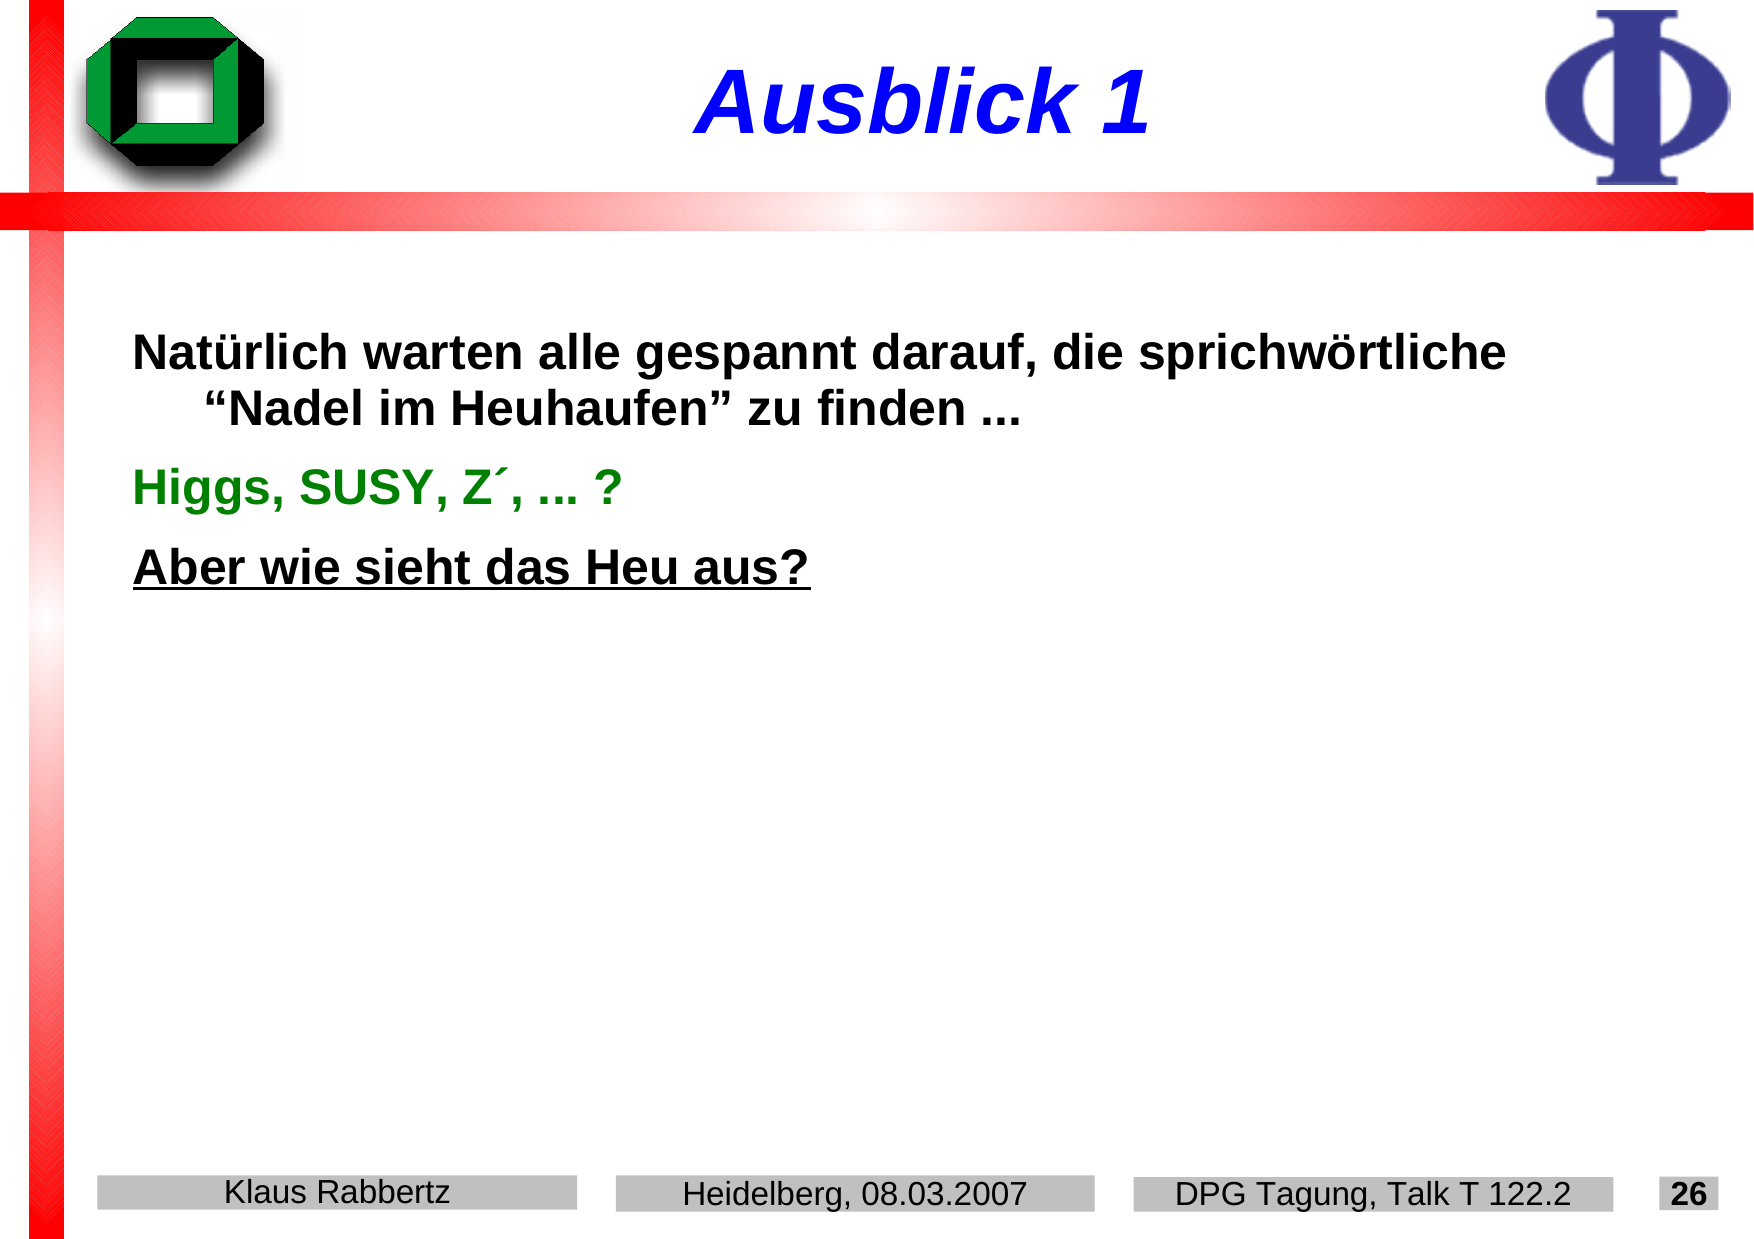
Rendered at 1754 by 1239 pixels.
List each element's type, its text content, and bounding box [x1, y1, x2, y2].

picture [1545, 10, 1731, 185]
picture [64, 9, 299, 192]
list Natürlich warten alle gespannt darauf, die sprichwörtliche “Nadel im Heuhaufen” zu finden ... Higgs, SUSY, Z´, ... ? Aber wie sieht das Heu aus? [73, 324, 1677, 671]
title Ausblick 1 [282, 21, 1566, 183]
